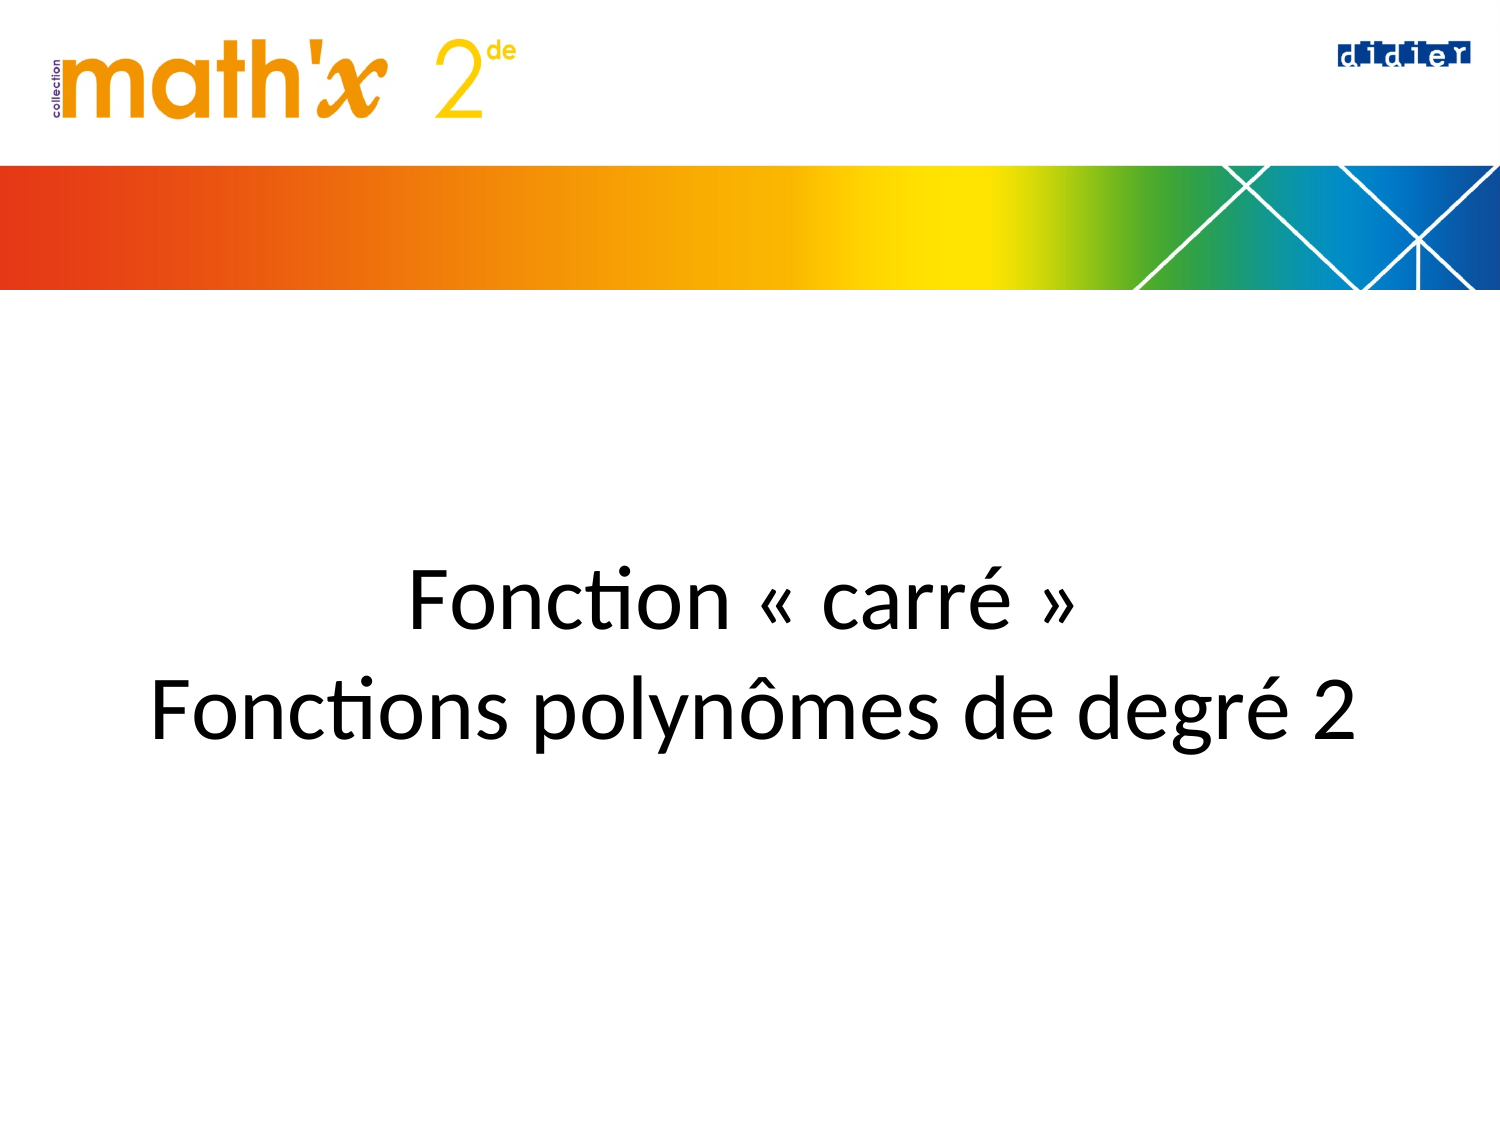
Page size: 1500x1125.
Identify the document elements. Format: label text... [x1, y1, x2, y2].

picture [0, 0, 1500, 290]
title Fonction « carré » Fonctions polynômes de degré 2 [117, 527, 1393, 769]
